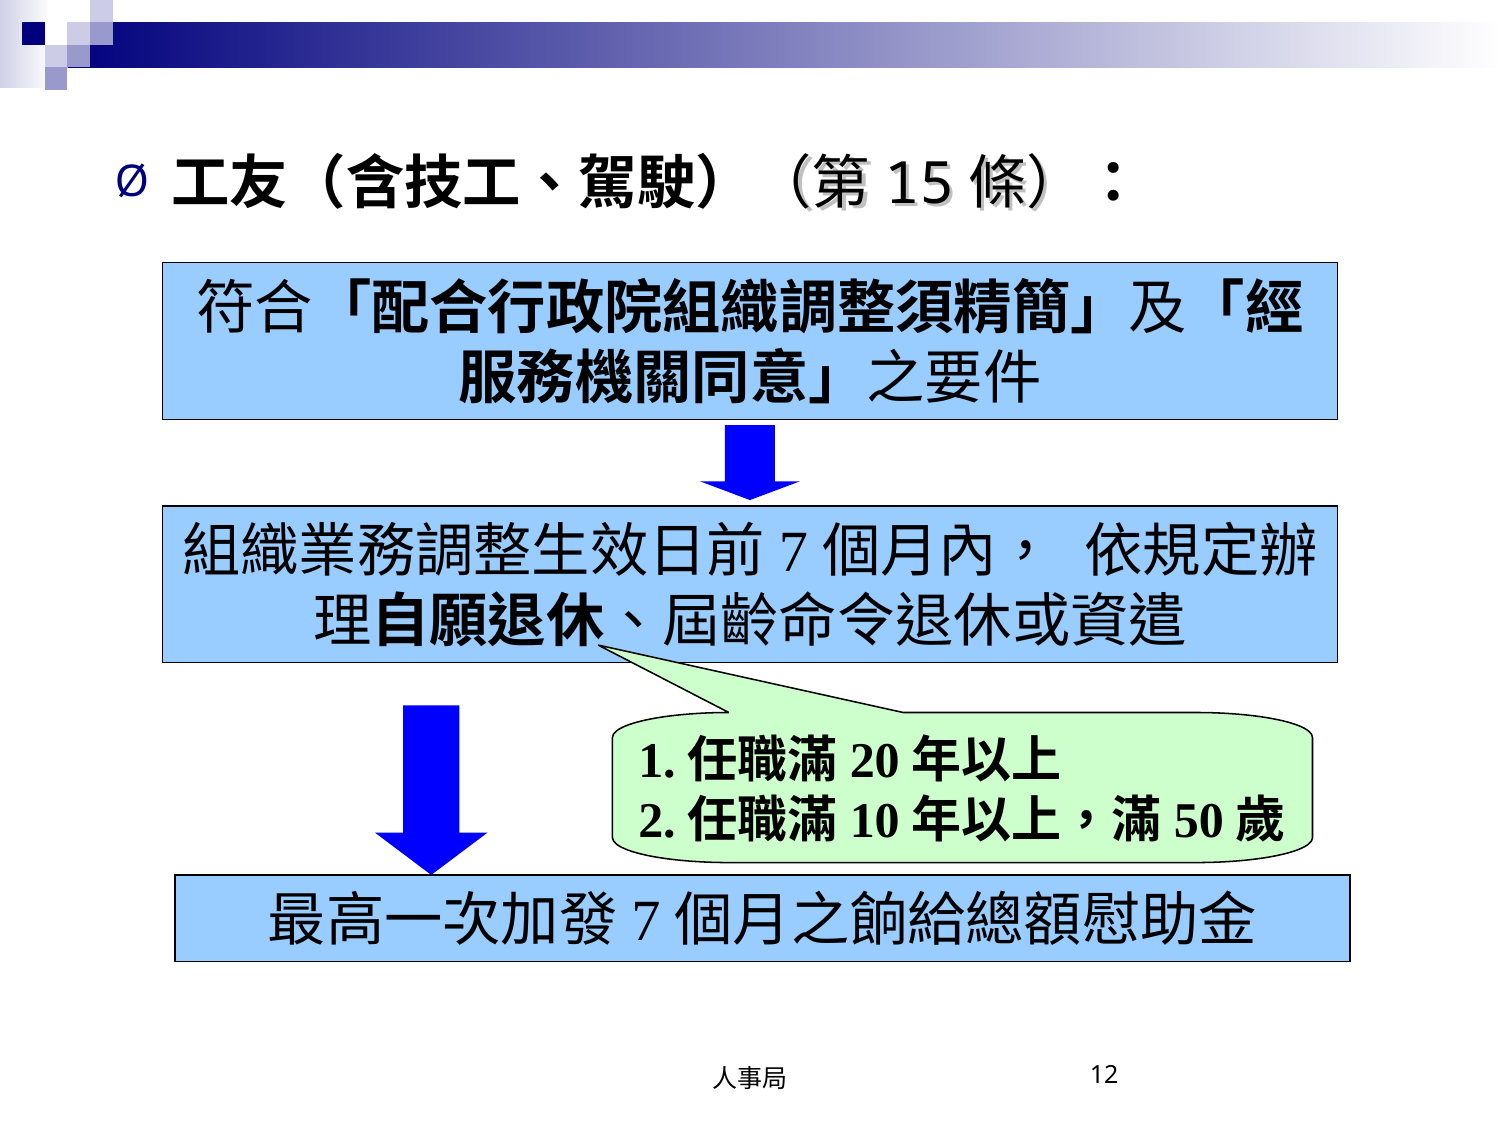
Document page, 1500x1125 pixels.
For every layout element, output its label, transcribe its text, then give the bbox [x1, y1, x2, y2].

text_box [1074, 1025, 1426, 1101]
text_box 人事局 [512, 1025, 988, 1101]
text_box 組織業務調整生效日前7個月內， 依規定辦理自願退休、屆齡命令退休或資遣 [162, 505, 1338, 663]
text_box [699, 425, 800, 501]
text_box 最高一次加發7個月之餉給總額慰助金 [174, 875, 1351, 962]
text_box 1.任職滿20年以上 2.任職滿10年以上，滿50歲 [598, 645, 1313, 863]
text_box 符合「配合行政院組織調整須精簡」及「經服務機關同意」之要件 [162, 262, 1338, 420]
text_box 工友（含技工、駕駛）（第15條）： [100, 137, 1450, 273]
text_box [374, 705, 488, 874]
